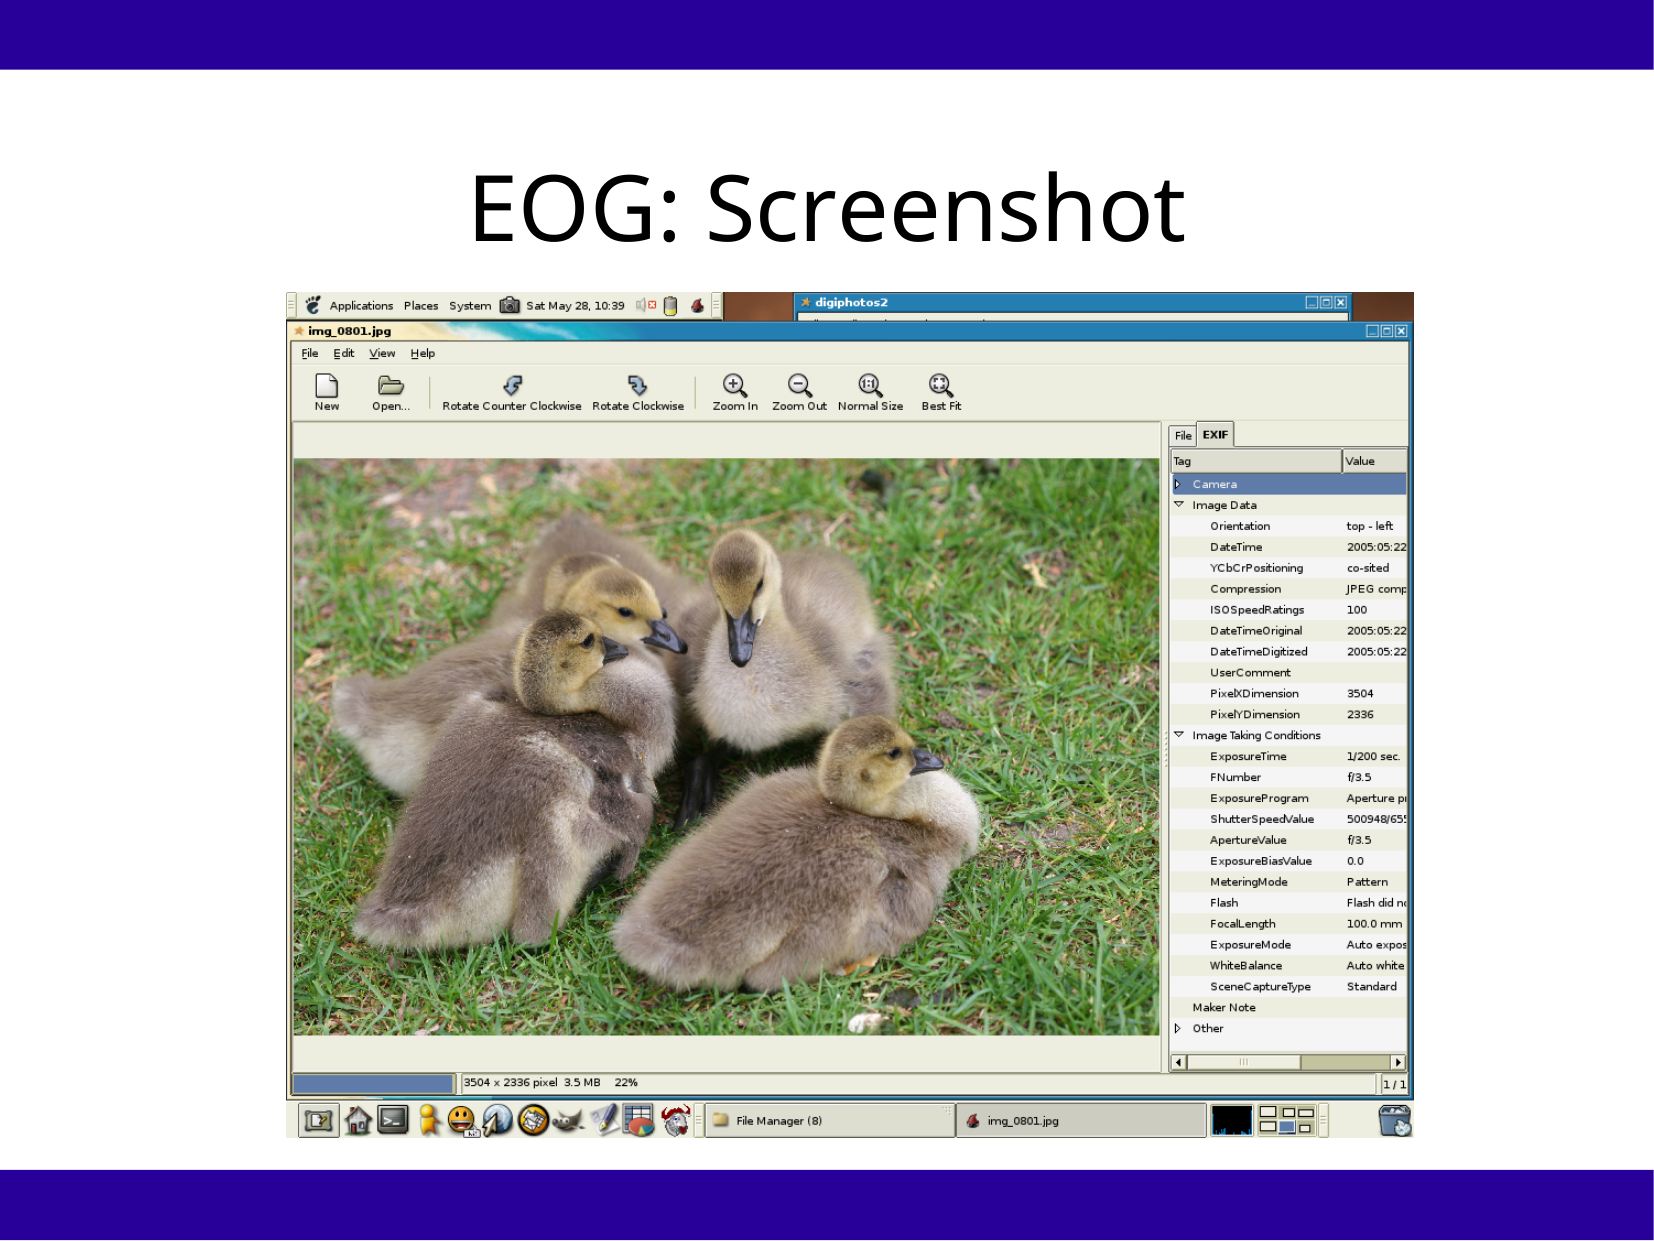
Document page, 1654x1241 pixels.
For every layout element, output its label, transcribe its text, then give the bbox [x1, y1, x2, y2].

picture [286, 292, 1414, 1138]
title EOG: Screenshot [121, 102, 1534, 311]
